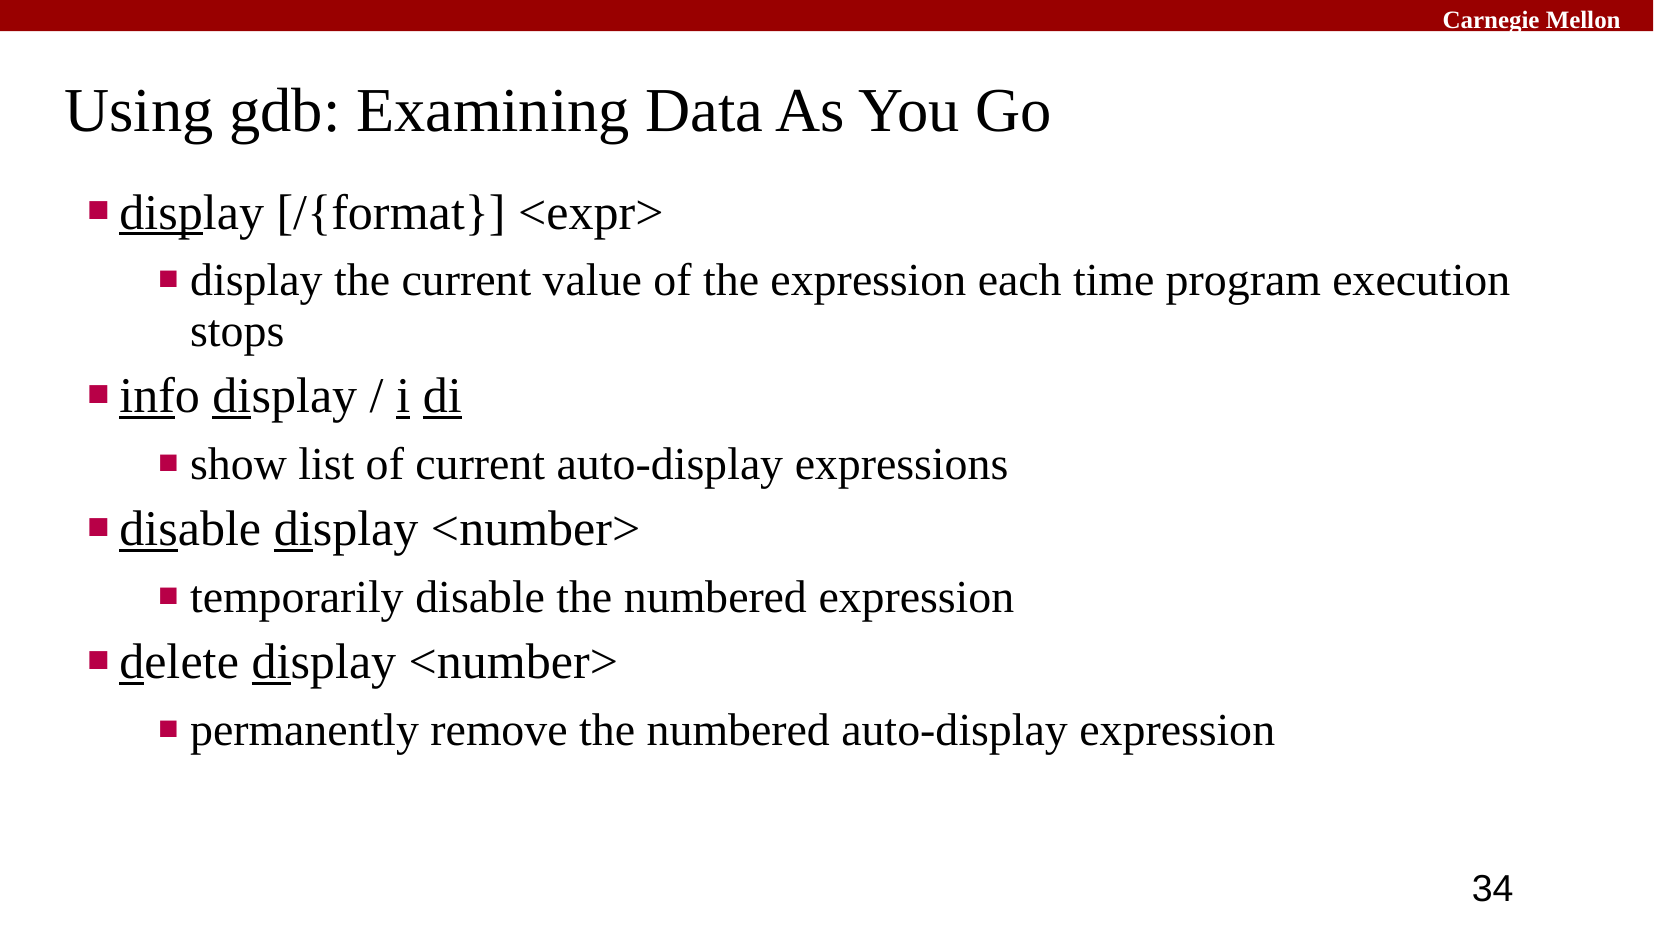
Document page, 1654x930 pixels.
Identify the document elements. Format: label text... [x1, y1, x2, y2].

list display [/{format}] <expr> display the current value of the expression each time program execution stops info display / i di show list of current auto-display expressions disable display <number> temporarily disable the numbered expression delete display <number> permanently remove the numbered auto-display expression [71, 184, 1576, 859]
title Using gdb: Examining Data As You Go [64, 58, 1576, 163]
